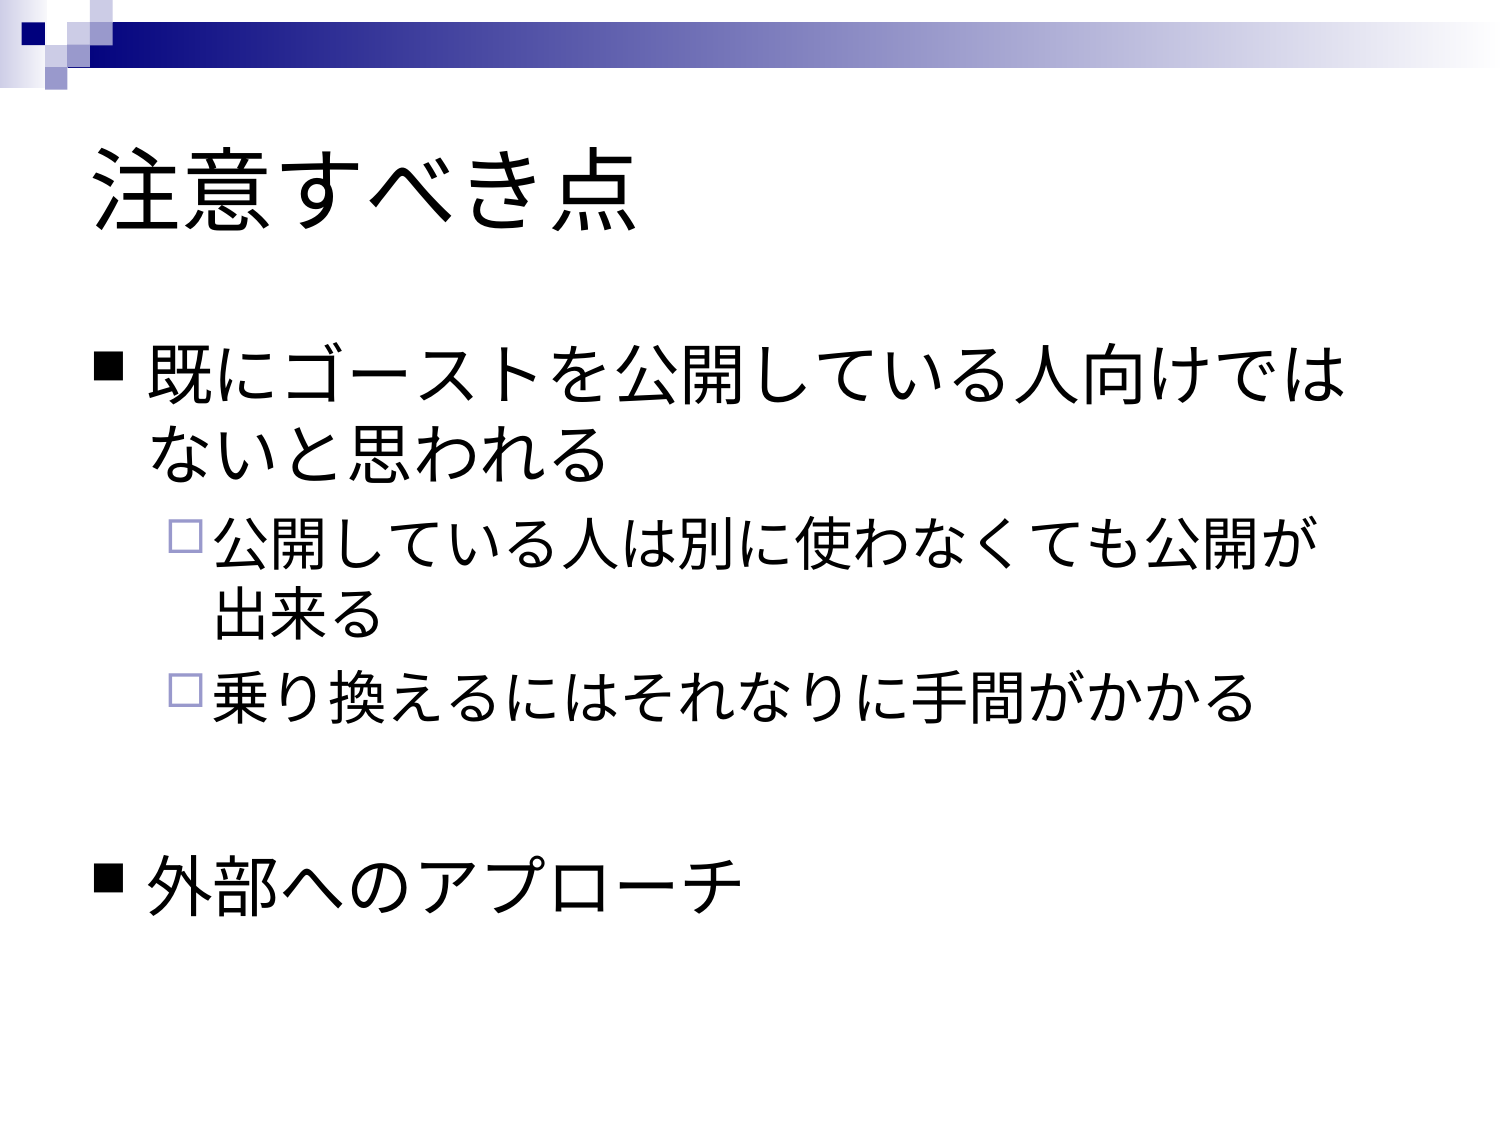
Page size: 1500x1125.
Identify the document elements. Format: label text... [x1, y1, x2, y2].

title 注意すべき点 [75, 69, 1426, 306]
list 既にゴーストを公開している人向けでは ないと思われる 公開している人は別に使わなくても公開が 出来る 乗り換えるにはそれなりに手間がかかる 外部へのアプローチ [75, 324, 1426, 1021]
